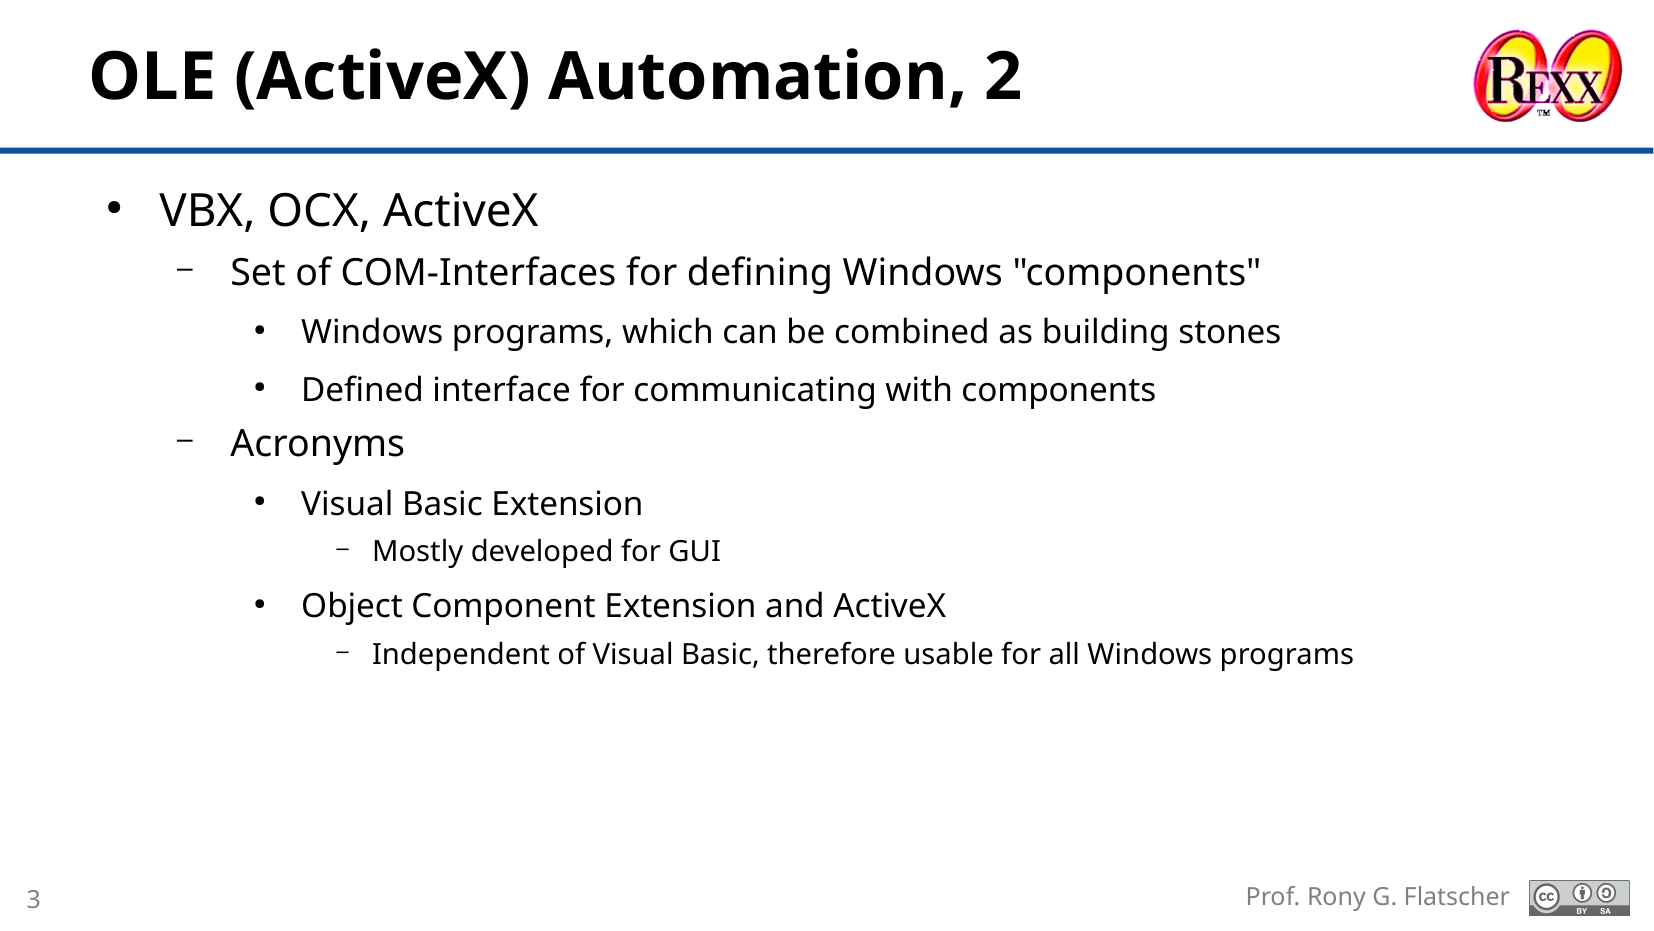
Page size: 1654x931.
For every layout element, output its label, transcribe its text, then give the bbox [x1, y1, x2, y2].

title OLE (ActiveX) Automation, 2 [29, 0, 1654, 148]
list VBX, OCX, ActiveX Set of COM-Interfaces for defining Windows "components" Windows programs, which can be combined as building stones Defined interface for communicating with components Acronyms Visual Basic Extension Mostly developed for GUI Object Component Extension and ActiveX Independent of Visual Basic, therefore usable for all Windows programs [88, 177, 1577, 857]
